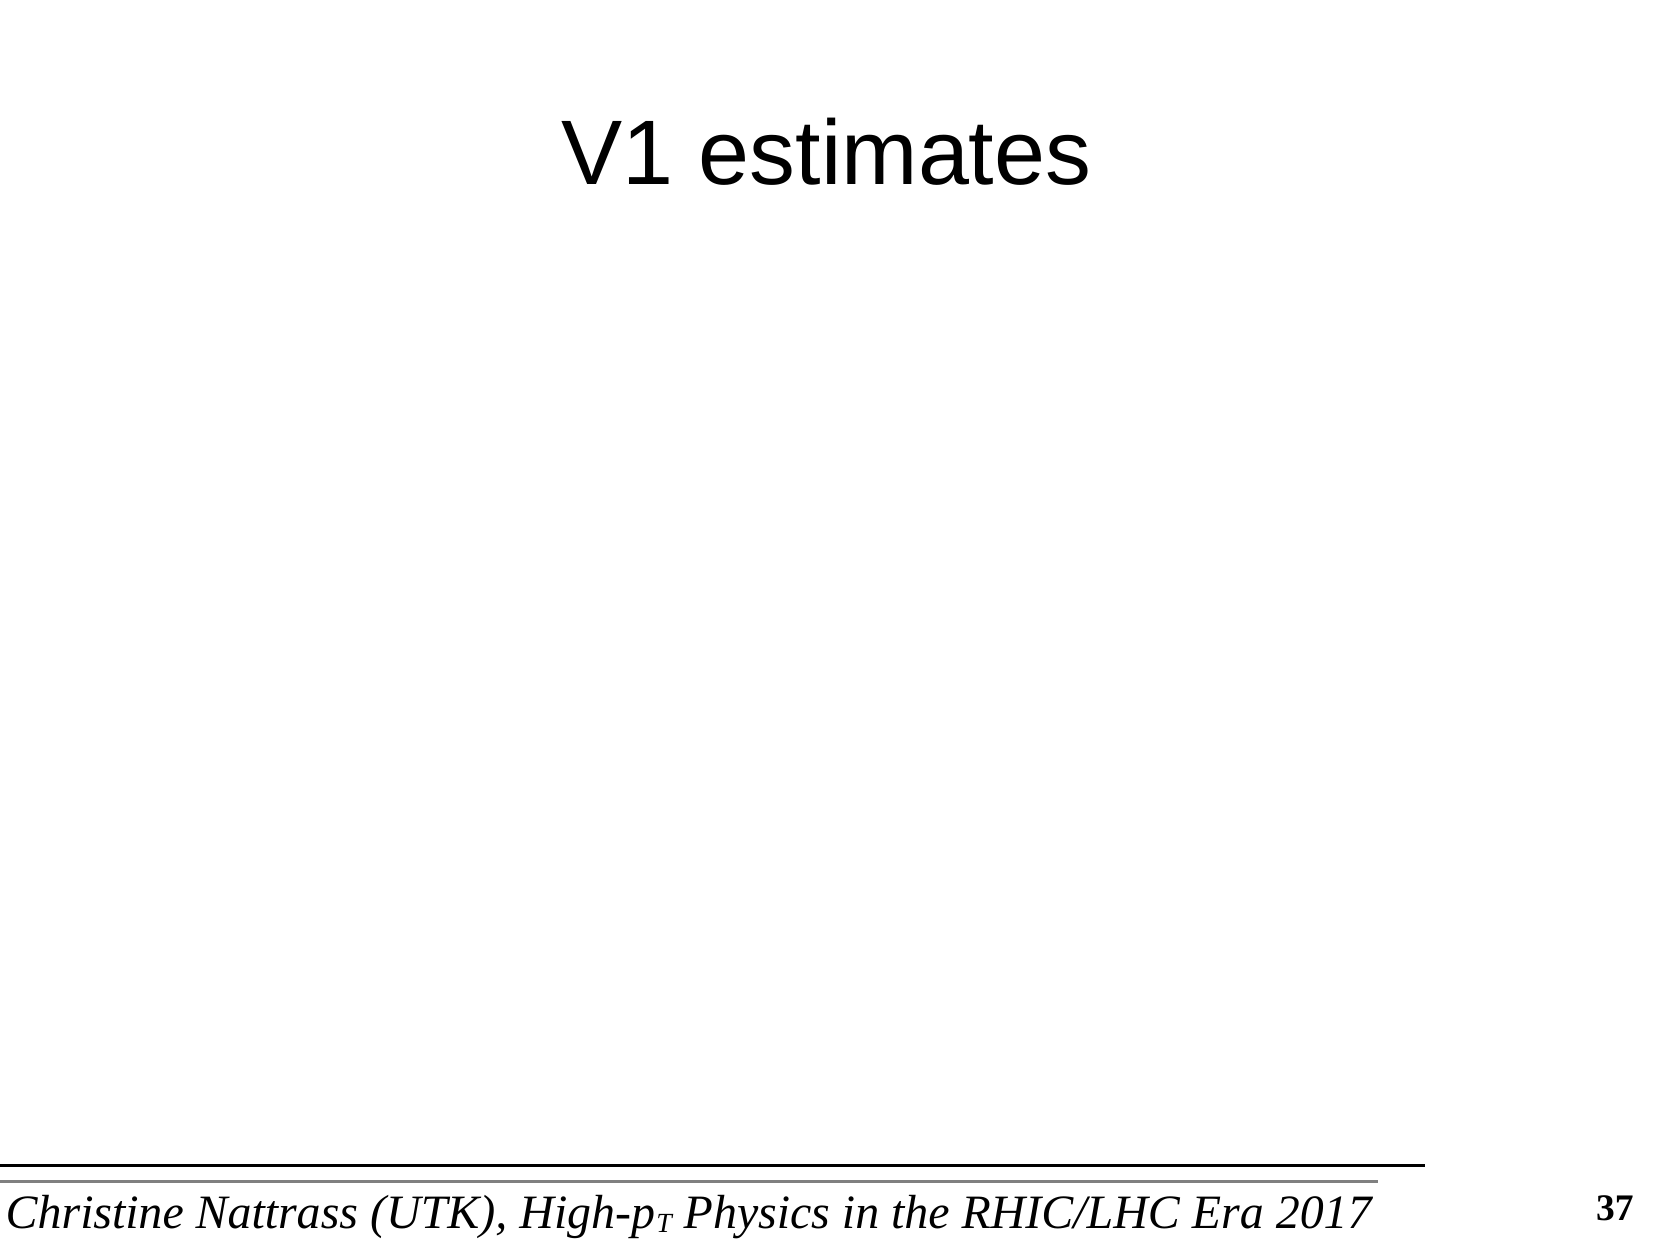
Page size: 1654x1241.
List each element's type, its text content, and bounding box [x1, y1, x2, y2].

title V1 estimates [82, 49, 1571, 257]
